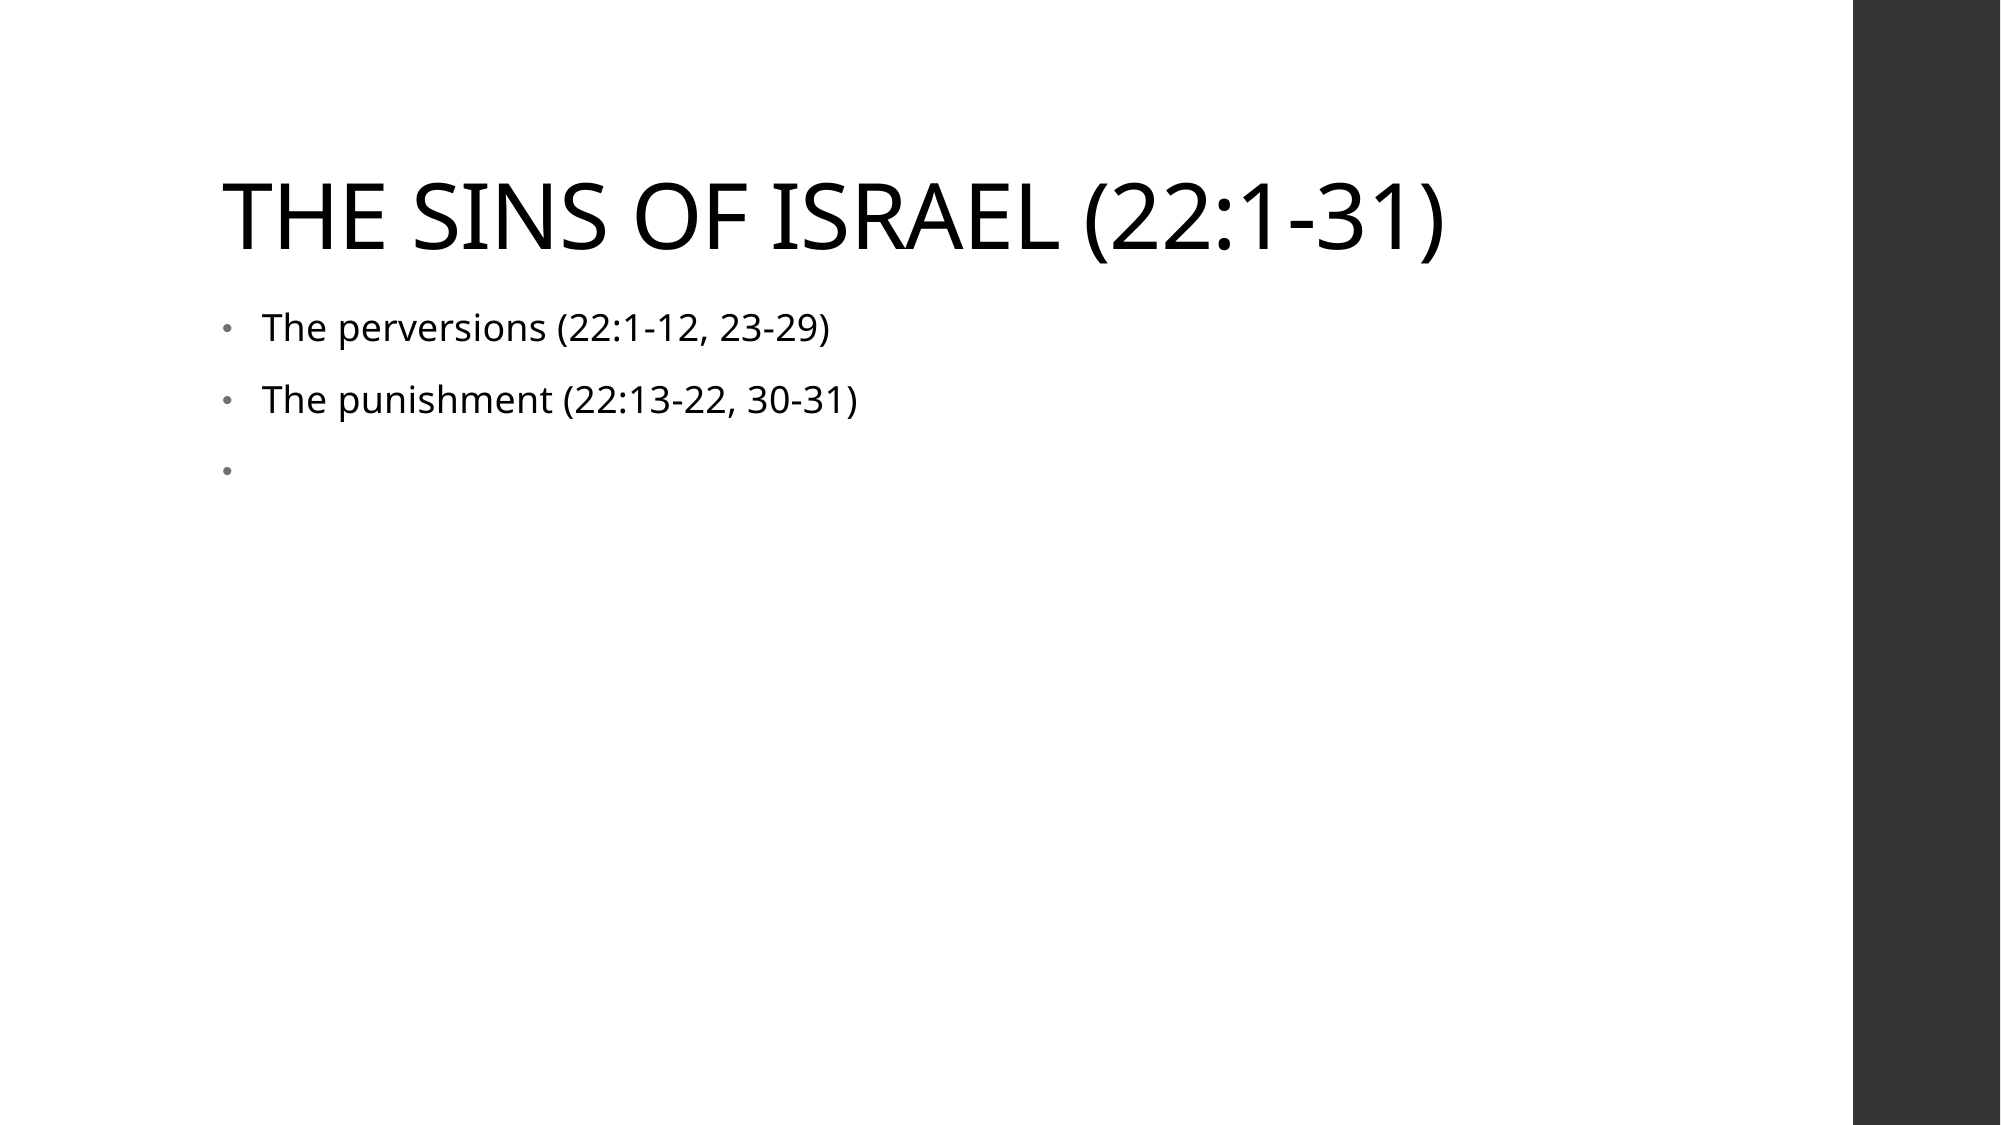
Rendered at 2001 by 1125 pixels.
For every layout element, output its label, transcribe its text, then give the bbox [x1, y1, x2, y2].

list The perversions (22:1-12, 23-29) The punishment (22:13-22, 30-31) [206, 299, 1617, 1014]
title THE SINS OF ISRAEL (22:1-31) [206, 60, 1797, 278]
